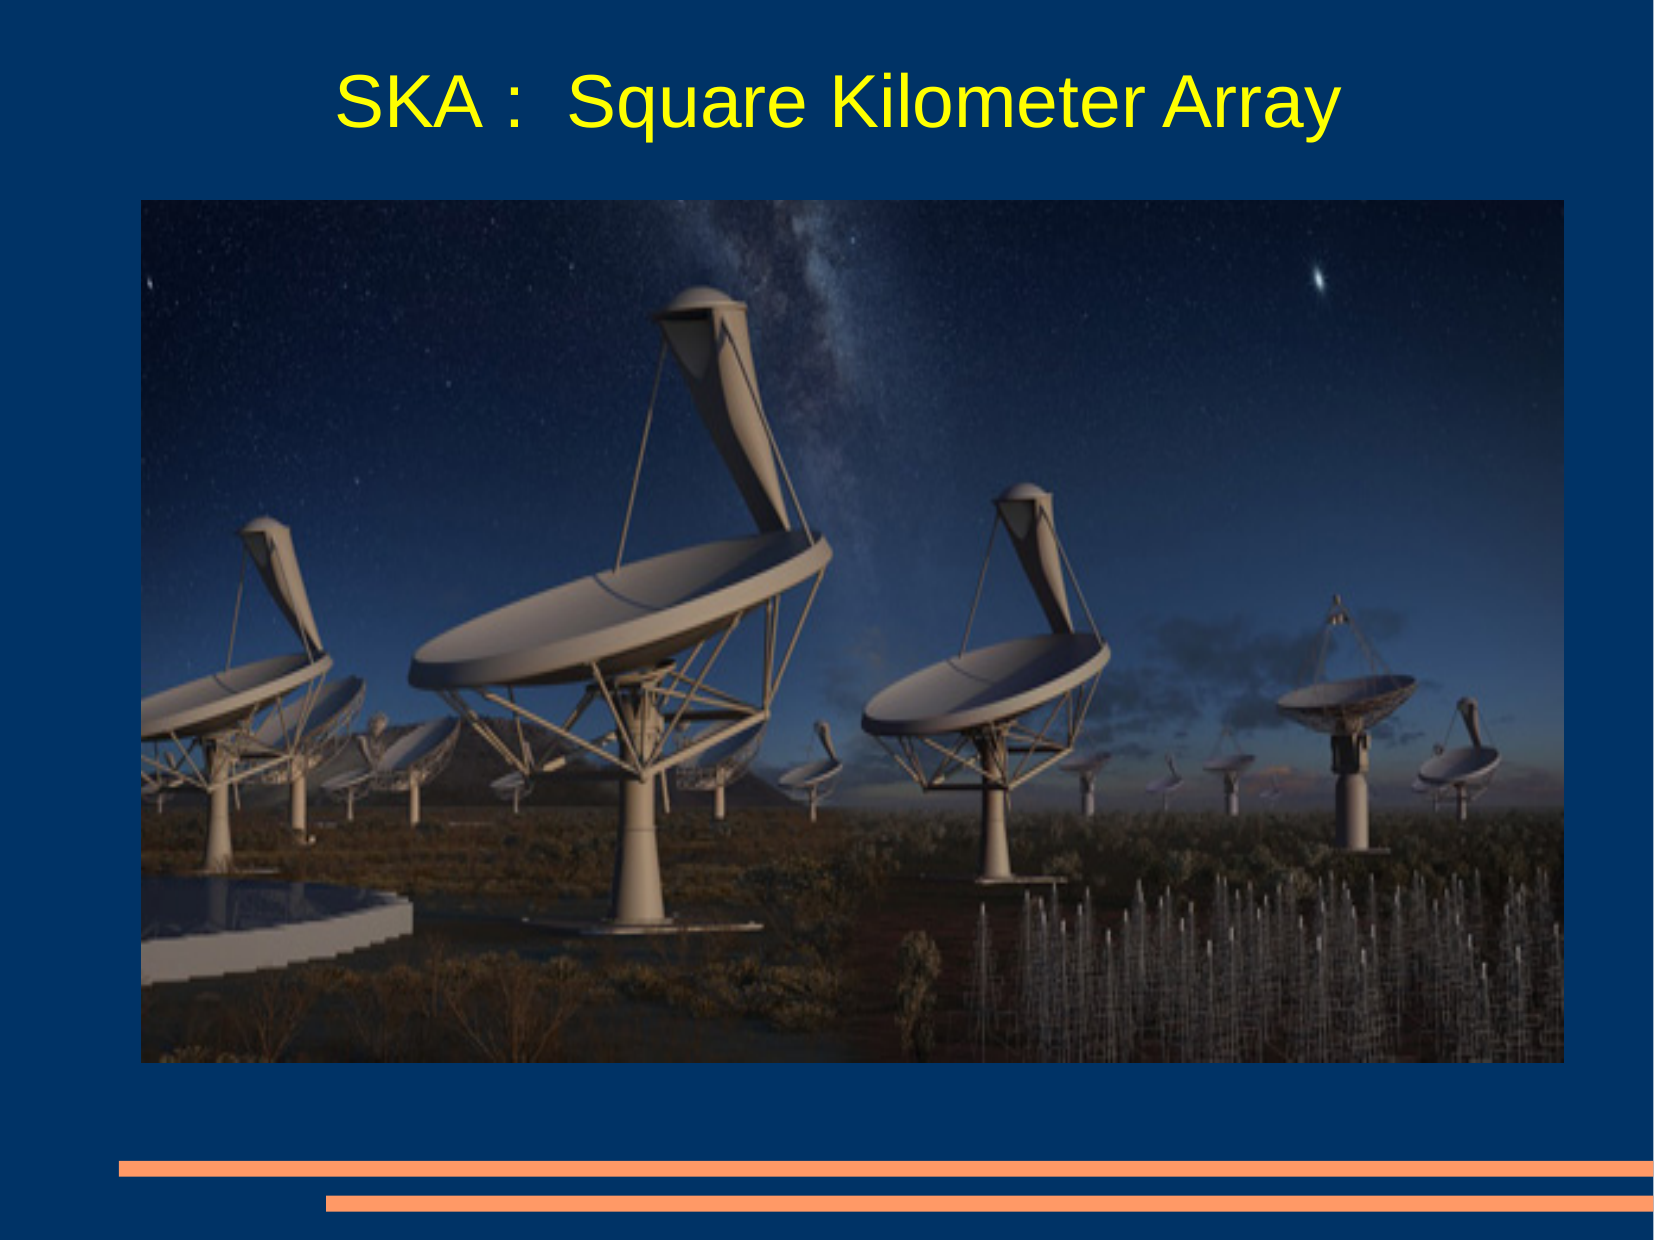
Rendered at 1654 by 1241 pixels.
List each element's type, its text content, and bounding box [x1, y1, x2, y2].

title SKA : Square Kilometer Array [106, 25, 1571, 178]
picture [141, 200, 1564, 1063]
